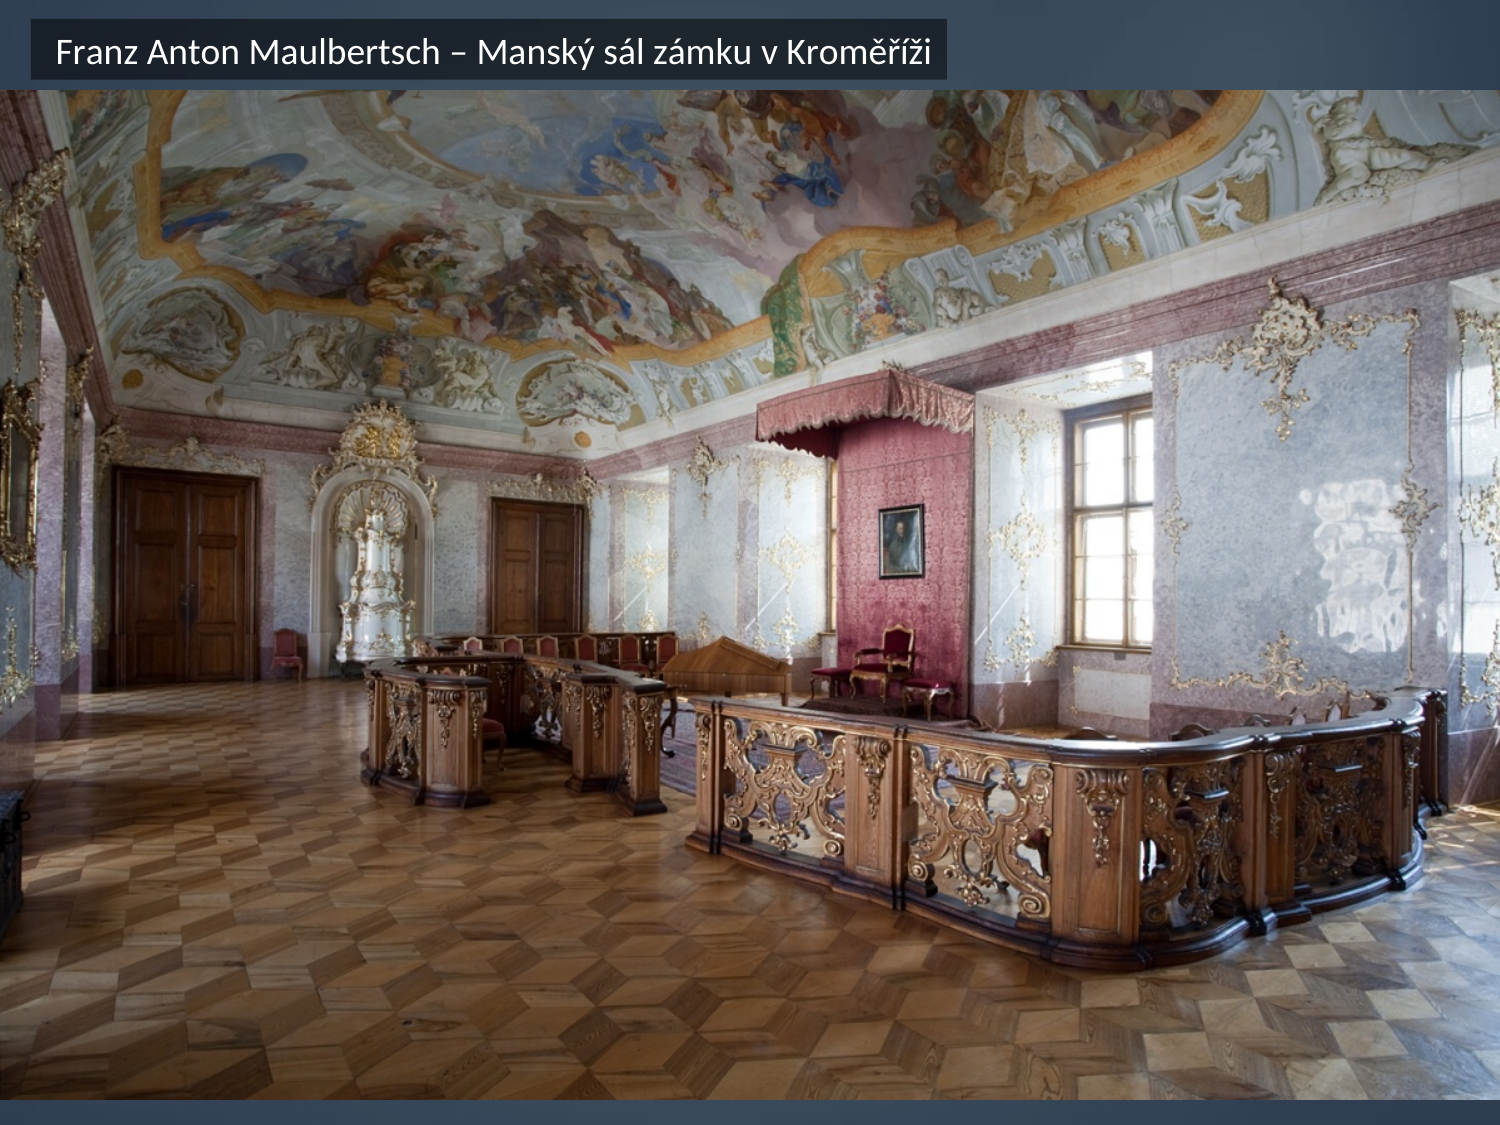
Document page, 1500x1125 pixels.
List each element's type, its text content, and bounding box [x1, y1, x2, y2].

text_box Franz Anton Maulbertsch – Manský sál zámku v Kroměříži [40, 18, 949, 80]
picture [0, 0, 1500, 1125]
text_box [30, 18, 40, 80]
